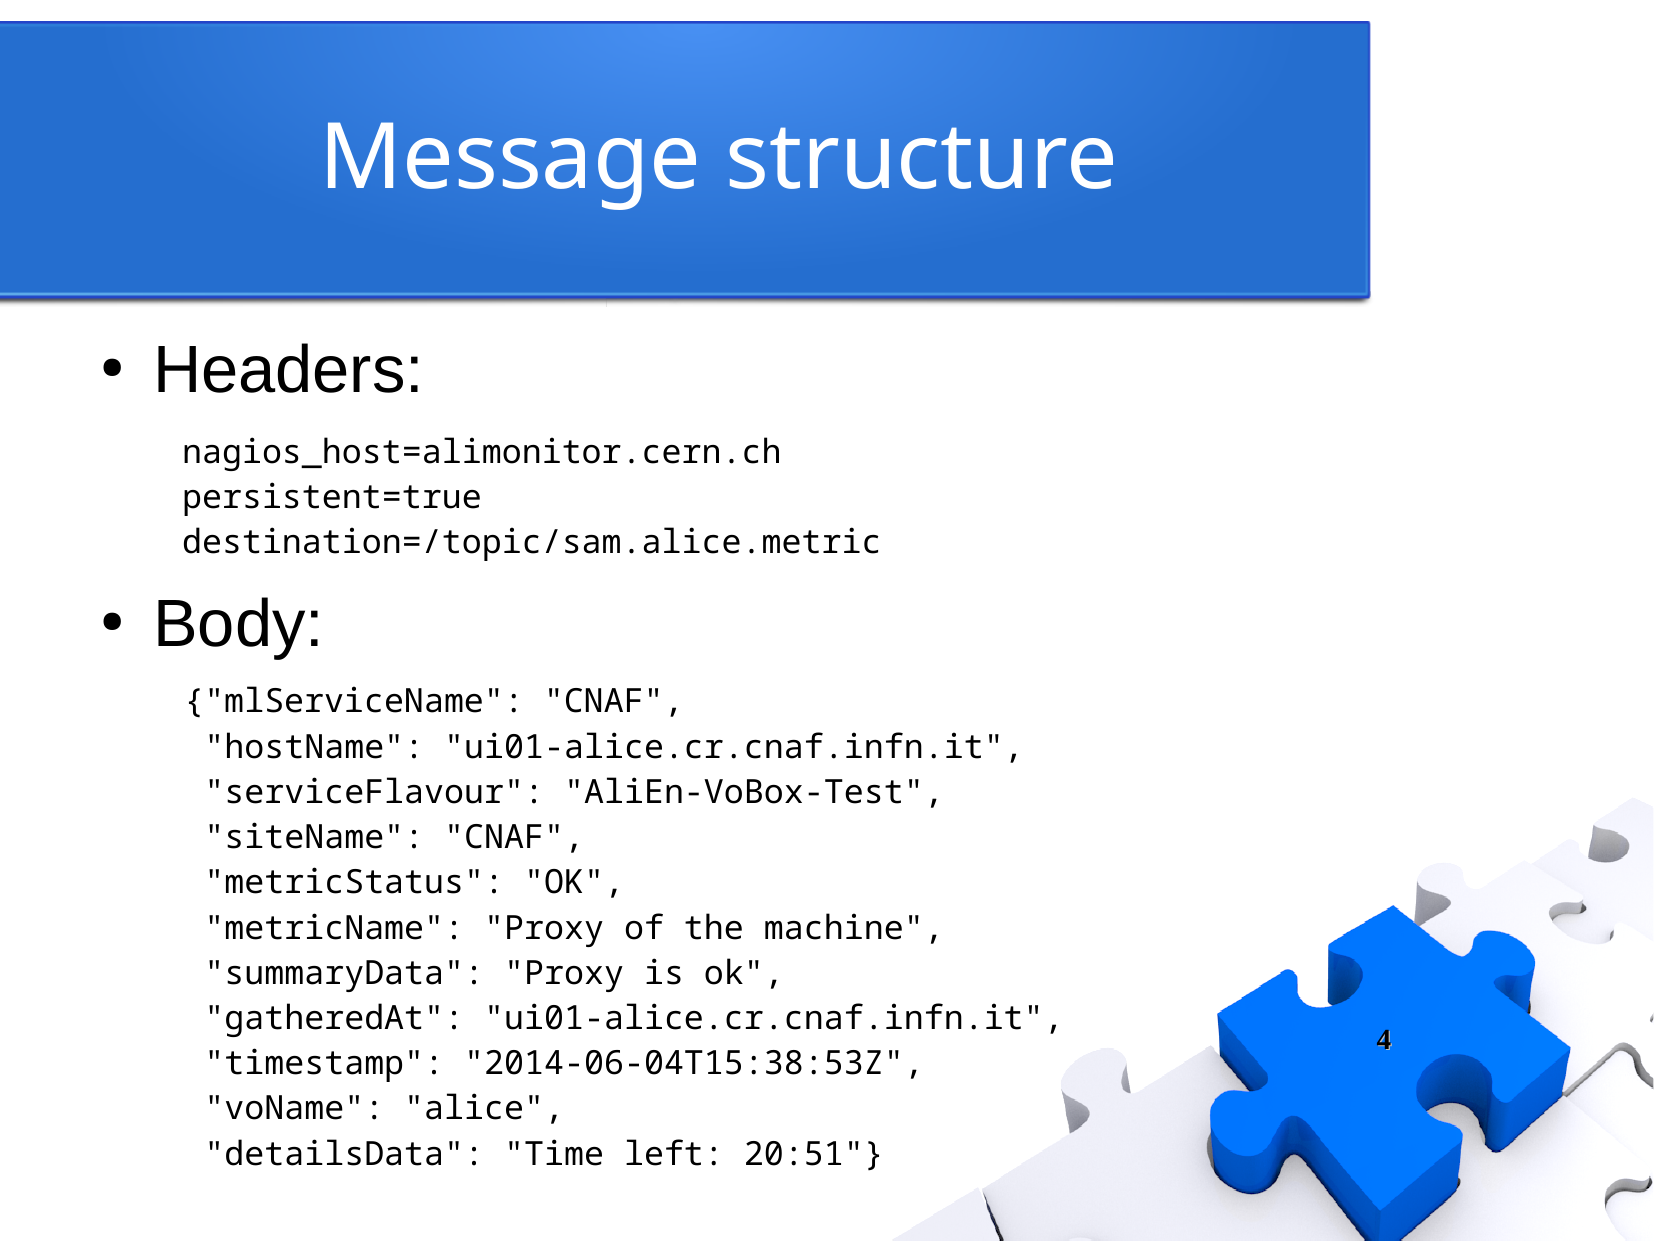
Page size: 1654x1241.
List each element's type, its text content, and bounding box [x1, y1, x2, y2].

list Headers: Body: [82, 332, 1318, 1036]
text_box {"mlServiceName": "CNAF", "hostName": "ui01-alice.cr.cnaf.infn.it", "serviceFlavour": "AliEn-VoBox-Test", "siteName": "CNAF", "metricStatus": "OK", "metricName": "Proxy of the machine", "summaryData": "Proxy is ok", "gatheredAt": "ui01-alice.cr.cnaf.infn.it", "timestamp": "2014-06-04T15:38:53Z", "voName": "alice", "detailsData": "Time left: 20:51"} [169, 670, 1508, 1147]
picture [872, 655, 1654, 1241]
text_box nagios_host=alimonitor.cern.ch persistent=true destination=/topic/sam.alice.metric [111, 427, 1086, 579]
title Message structure [82, 49, 1356, 257]
picture [0, 21, 1375, 307]
